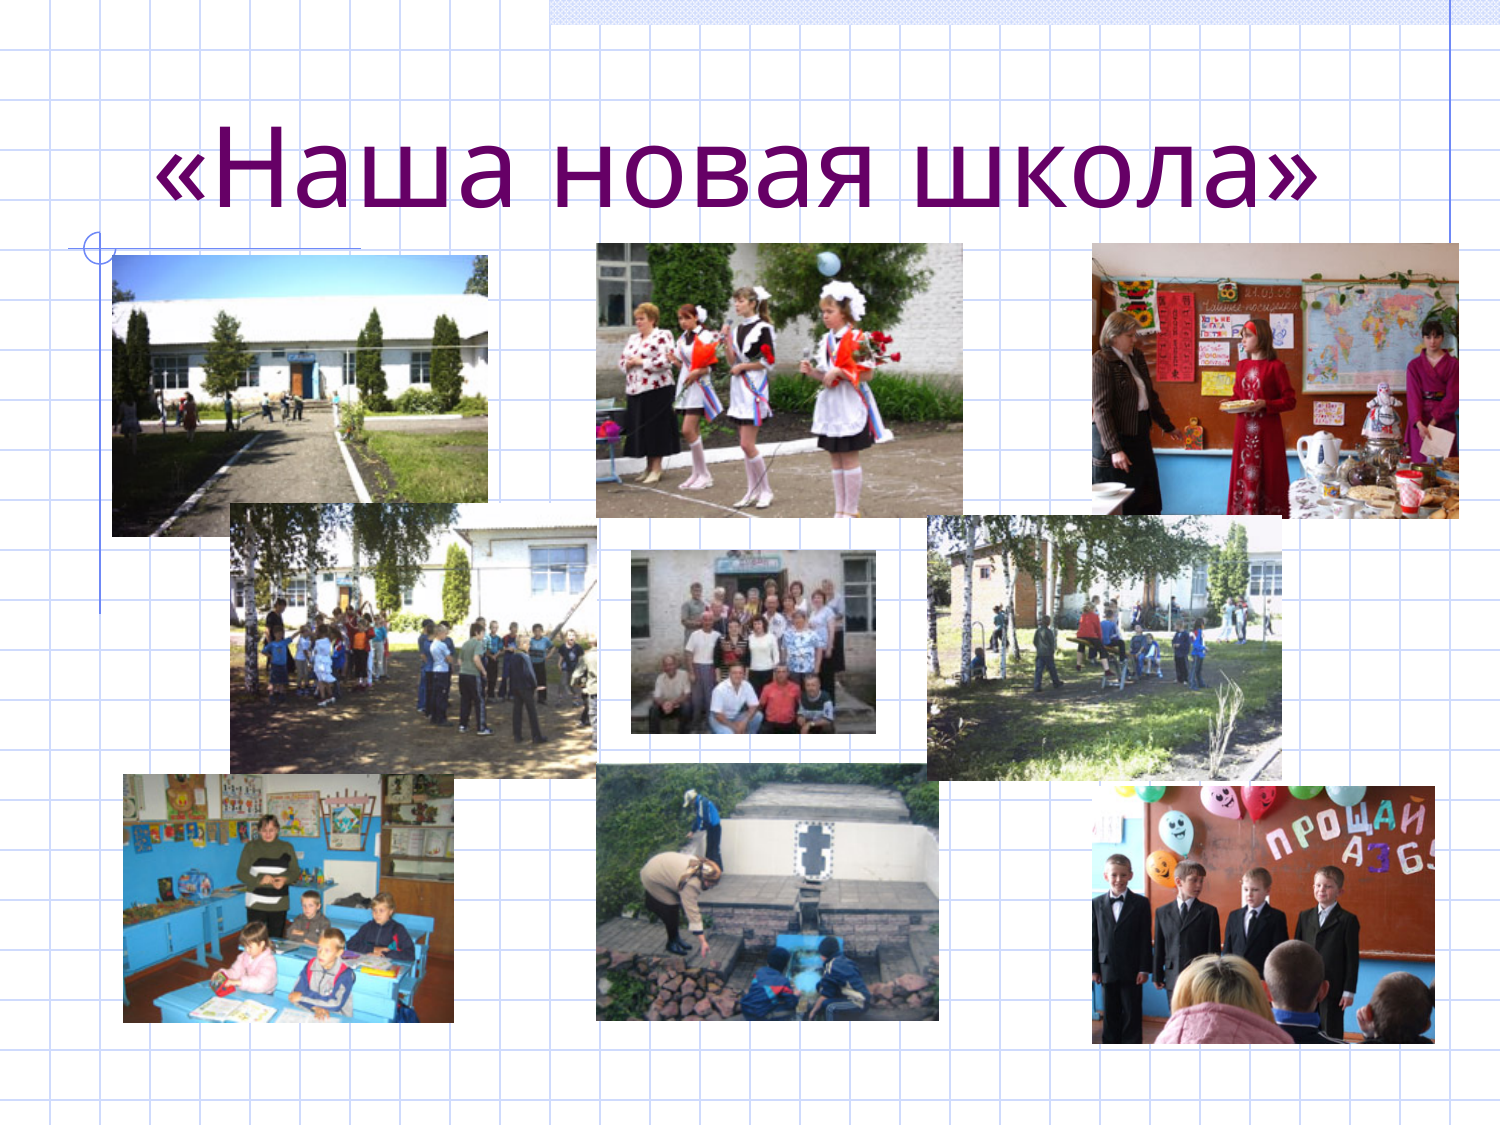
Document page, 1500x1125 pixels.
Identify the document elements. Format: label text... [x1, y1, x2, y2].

picture [1092, 786, 1435, 1044]
title «Наша новая школа» [99, 49, 1375, 238]
picture [1451, 0, 1500, 25]
picture [112, 243, 1459, 1023]
picture [549, 0, 1449, 25]
